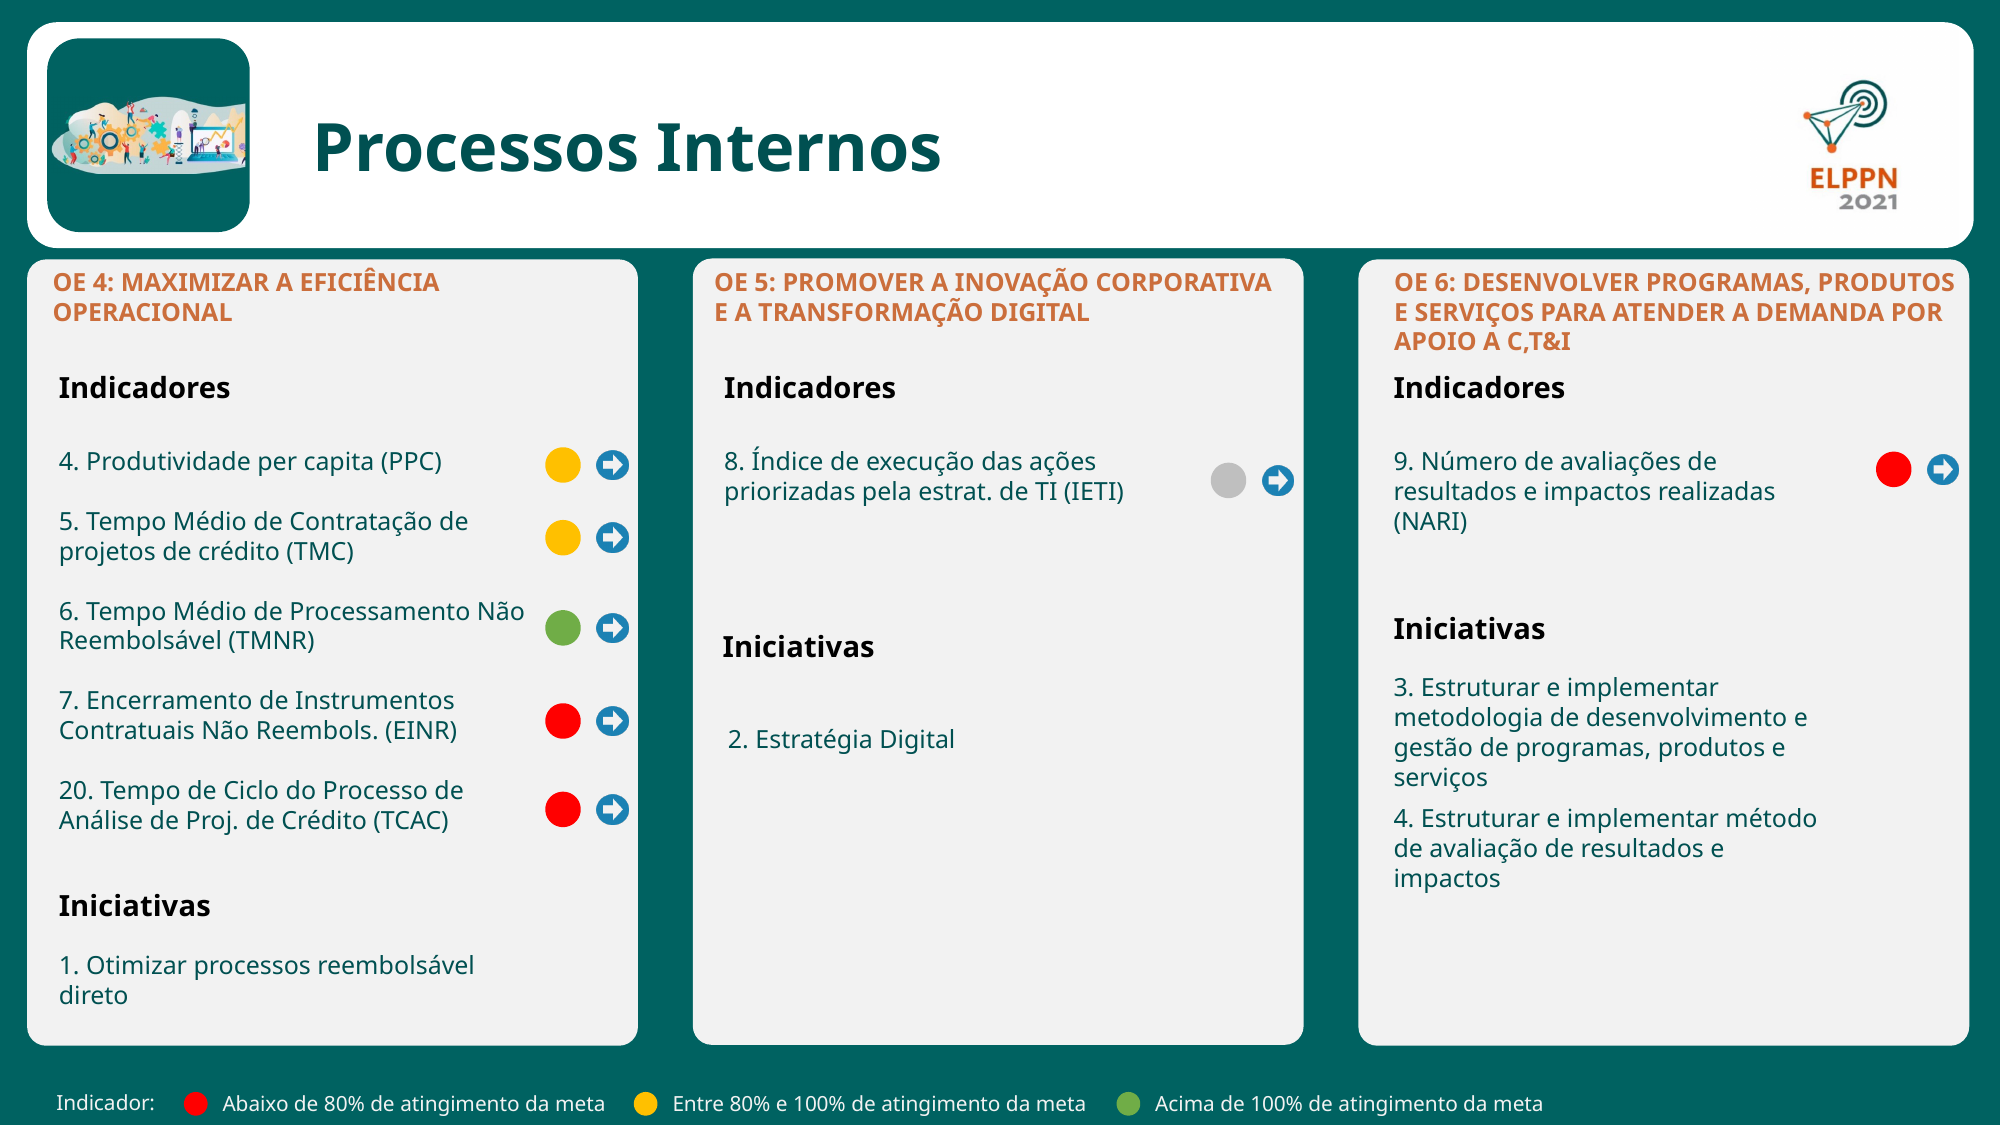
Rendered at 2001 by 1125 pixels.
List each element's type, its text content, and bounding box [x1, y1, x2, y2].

text_box Indicador: [41, 1077, 184, 1125]
text_box Processos Internos [297, 97, 1674, 175]
text_box OE 4: MAXIMIZAR A EFICIÊNCIA OPERACIONAL [37, 258, 632, 394]
picture [1262, 465, 1294, 496]
picture [1927, 454, 1959, 485]
text_box 2. Estratégia Digital [712, 696, 1211, 782]
text_box Entre 80% e 100% de atingimento da meta [657, 1083, 1102, 1123]
text_box OE 6: DESENVOLVER PROGRAMAS, PRODUTOS E SERVIÇOS PARA ATENDER A DEMANDA POR APOIO A C,T&I [1379, 258, 1973, 394]
text_box Iniciativas [43, 861, 586, 949]
picture [596, 794, 629, 825]
text_box 1. Otimizar processos reembolsável direto [43, 942, 526, 1058]
text_box [0, 0, 2000, 1125]
picture [596, 706, 629, 736]
text_box Indicadores [43, 343, 586, 431]
picture [1750, 30, 1959, 240]
text_box Acima de 100% de atingimento da meta [1140, 1083, 1559, 1123]
text_box 3. Estruturar e implementar metodologia de desenvolvimento e gestão de programas, produtos e serviços 4. Estruturar e implementar método de avaliação de resultados e impactos [1378, 664, 1853, 952]
picture [51, 96, 246, 174]
picture [596, 450, 629, 480]
picture [596, 613, 629, 643]
text_box 9. Número de avaliações de resultados e impactos realizadas (NARI) [1378, 437, 1853, 523]
text_box Indicadores [709, 343, 1251, 431]
text_box OE 5: PROMOVER A INOVAÇÃO CORPORATIVA E A TRANSFORMAÇÃO DIGITAL [699, 258, 1293, 394]
text_box 4. Produtividade per capita (PPC) 5. Tempo Médio de Contratação de projetos de crédito (TMC) 6. Tempo Médio de Processamento Não Reembolsável (TMNR) 7. Encerramento de Instrumentos Contratuais Não Reembols. (EINR) 20. Tempo de Ciclo do Processo de Análise de Proj. de Crédito (TCAC) [43, 437, 545, 861]
picture [596, 522, 629, 553]
text_box Iniciativas [707, 601, 1250, 690]
text_box Iniciativas [1378, 584, 1921, 673]
text_box Abaixo de 80% de atingimento da meta [208, 1083, 621, 1123]
text_box Indicadores [1378, 343, 1921, 431]
text_box 8. Índice de execução das ações priorizadas pela estrat. de TI (IETI) [709, 437, 1211, 523]
